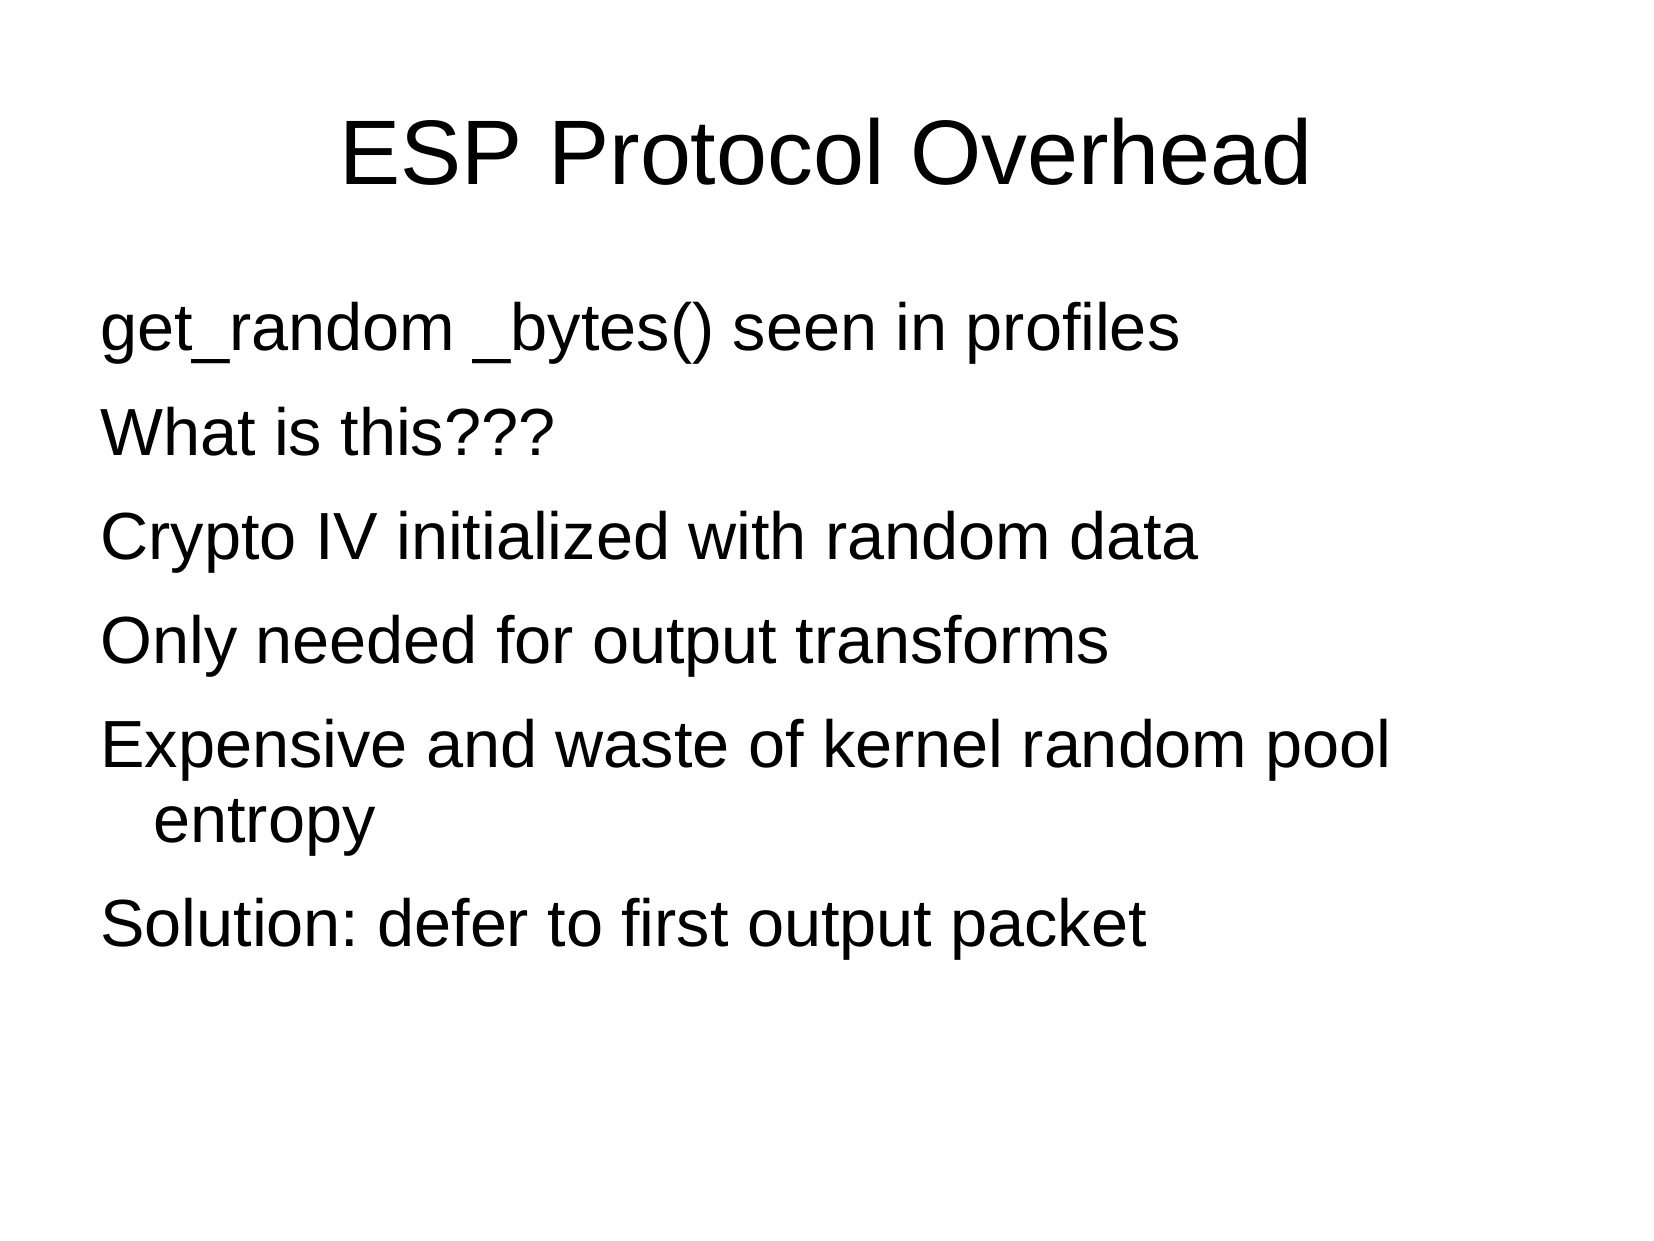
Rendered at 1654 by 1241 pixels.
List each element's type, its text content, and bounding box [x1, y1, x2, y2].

list get_random _bytes() seen in profiles What is this??? Crypto IV initialized with random data Only needed for output transforms Expensive and waste of kernel random pool entropy Solution: defer to first output packet [82, 290, 1571, 1109]
title ESP Protocol Overhead [82, 49, 1571, 257]
